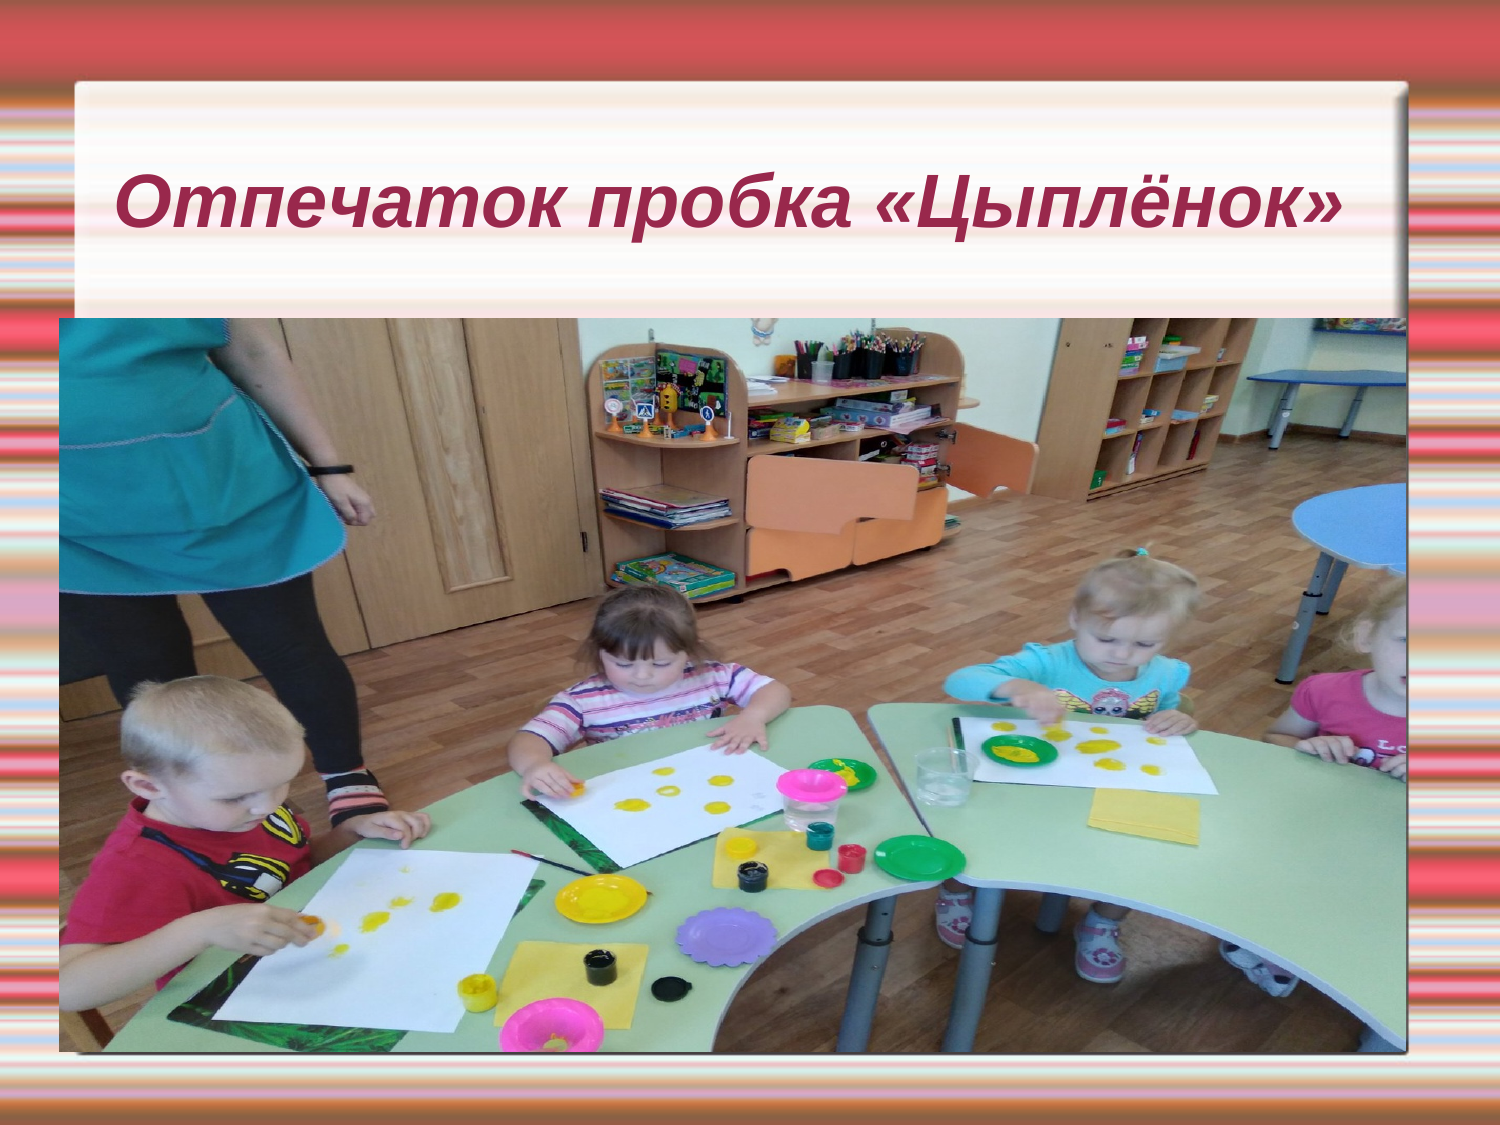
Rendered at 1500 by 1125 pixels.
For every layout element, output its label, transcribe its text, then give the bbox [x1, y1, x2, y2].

title Отпечаток пробка «Цыплёнок» [89, 107, 1371, 296]
picture [0, 0, 1500, 1125]
